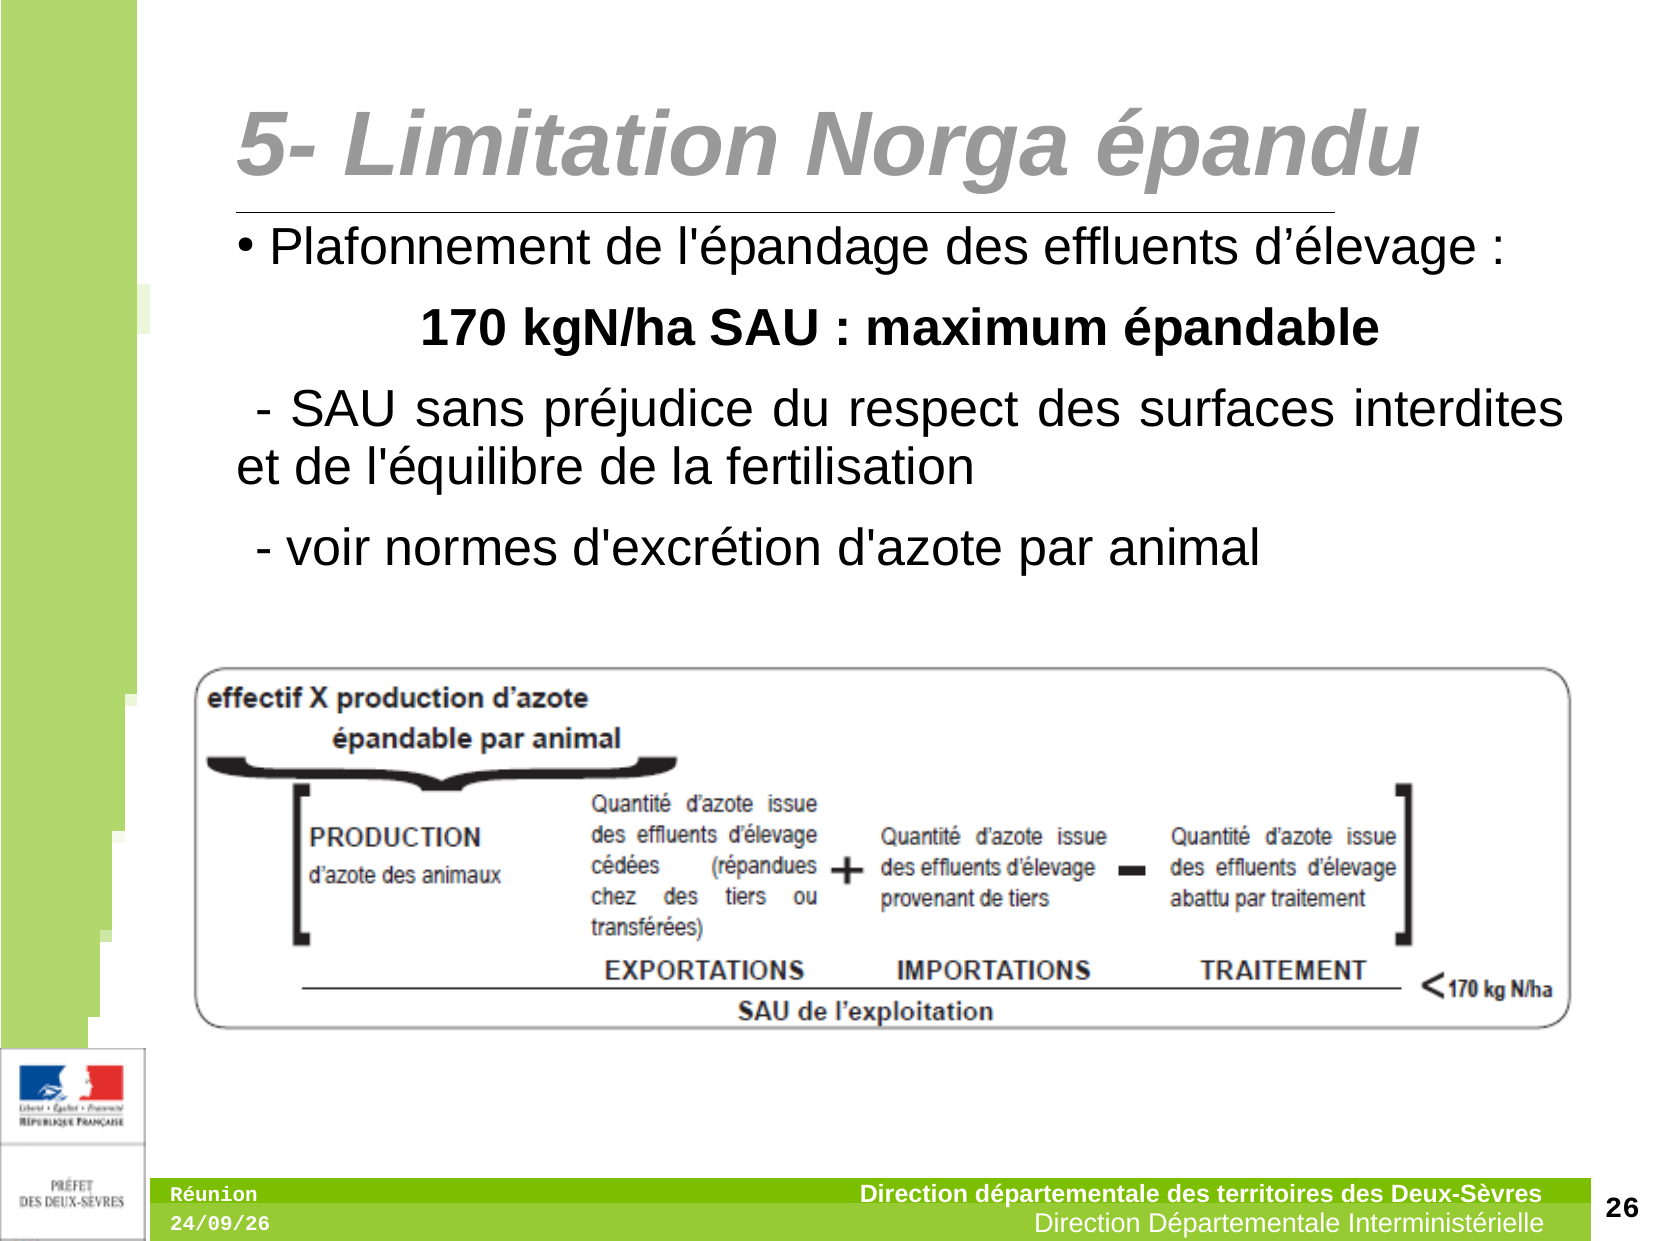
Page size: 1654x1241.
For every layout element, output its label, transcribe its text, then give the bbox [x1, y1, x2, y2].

picture [0, 0, 1654, 1241]
list Plafonnement de l'épandage des effluents d’élevage : 170 kgN/ha SAU : maximum épandable - SAU sans préjudice du respect des surfaces interdites et de l'équilibre de la fertilisation - voir normes d'excrétion d'azote par animal [236, 217, 1566, 658]
title 5- Limitation Norga épandu [236, 69, 1447, 218]
